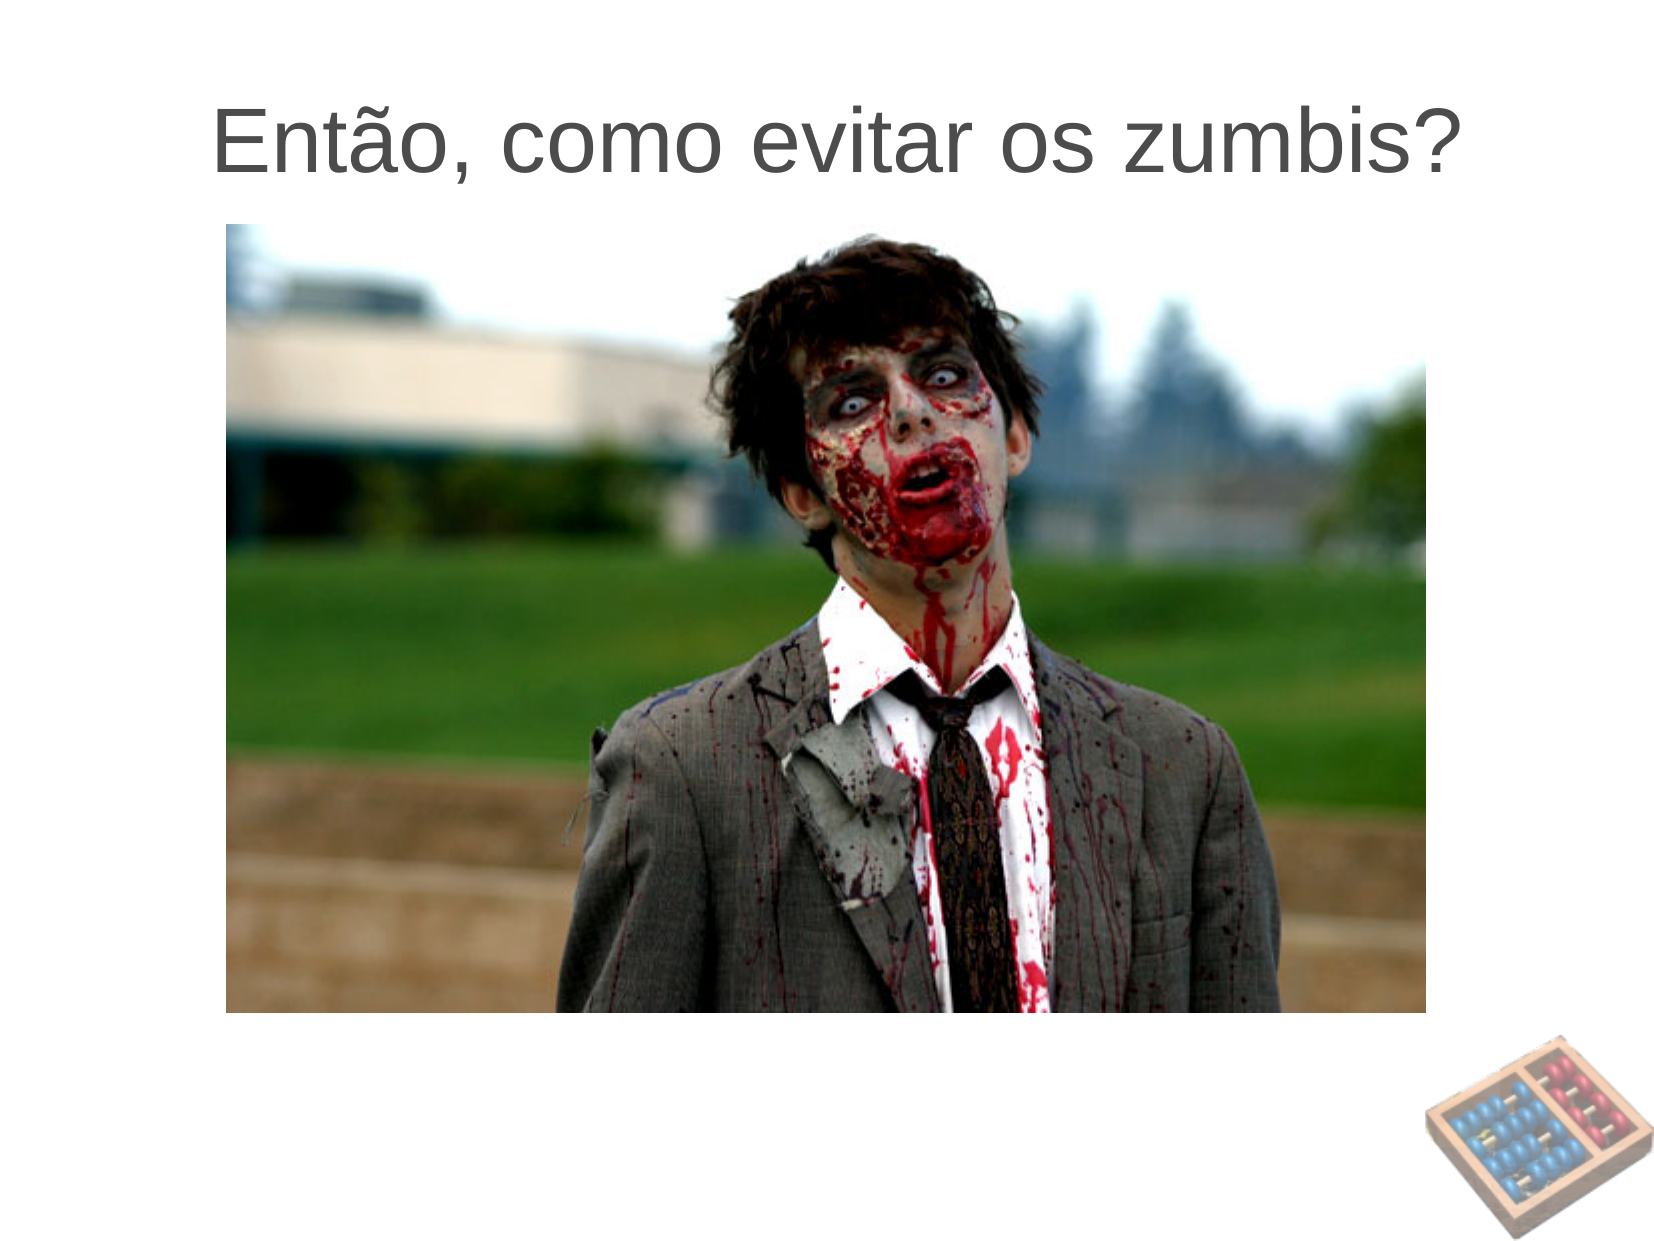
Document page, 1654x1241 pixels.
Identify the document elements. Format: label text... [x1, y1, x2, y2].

picture [226, 224, 1426, 1013]
title Então, como evitar os zumbis? [75, 37, 1601, 245]
